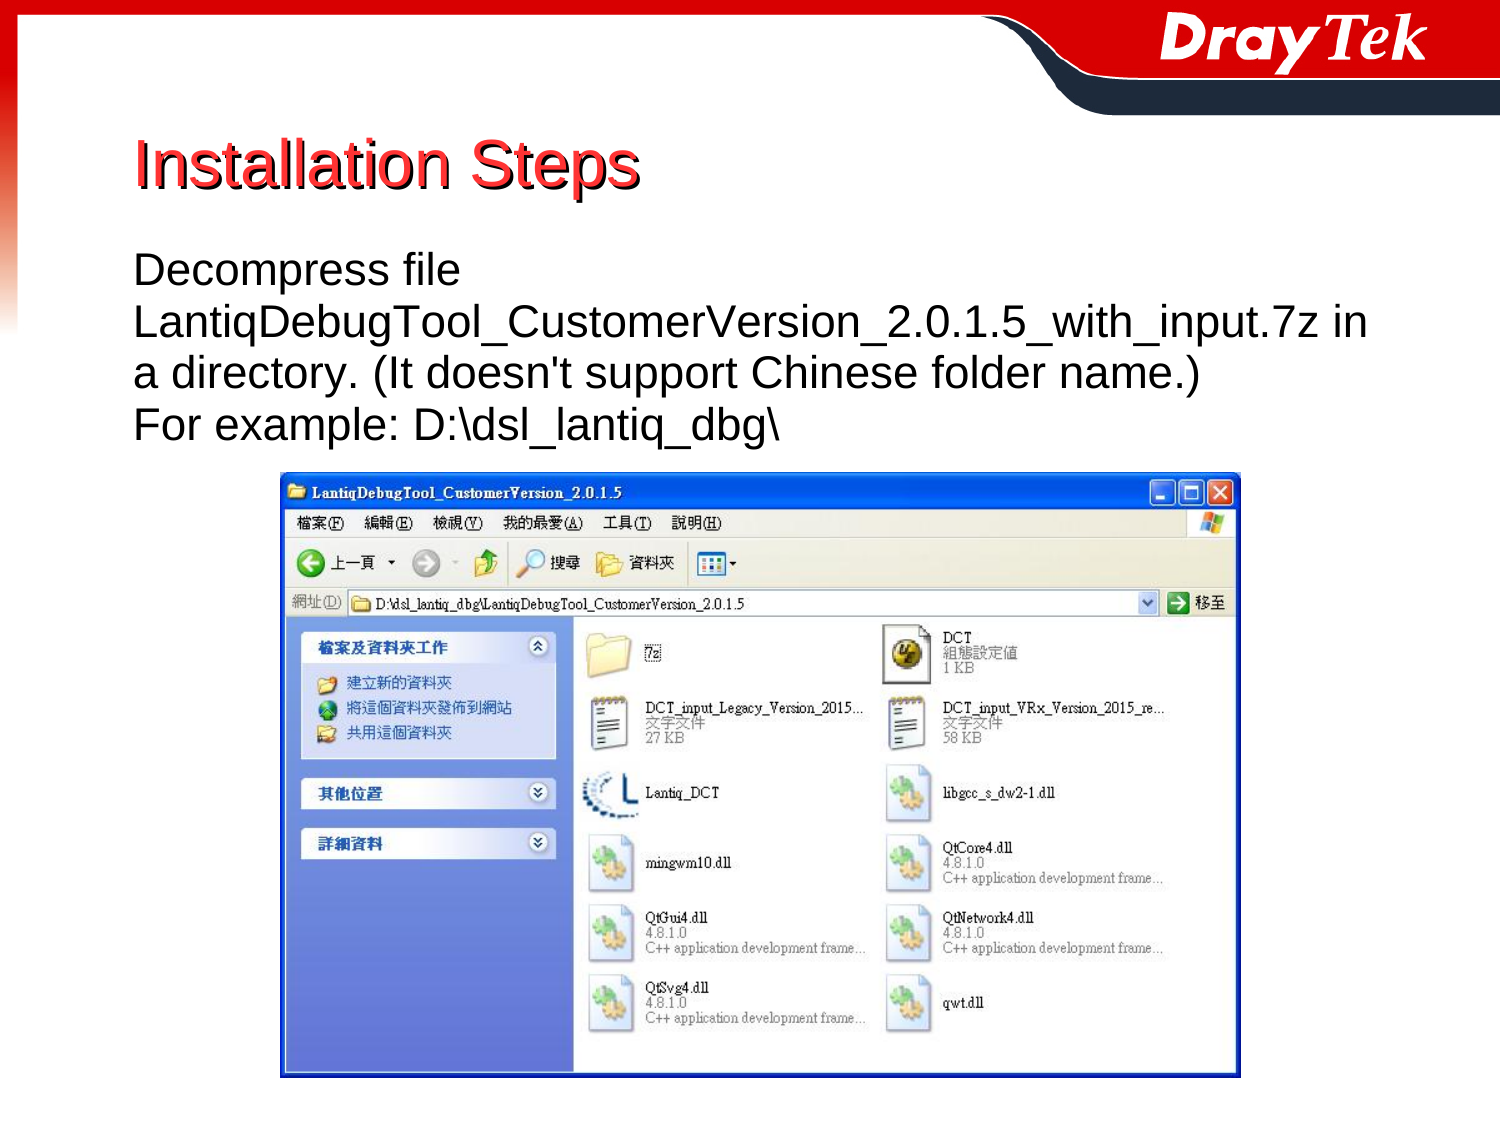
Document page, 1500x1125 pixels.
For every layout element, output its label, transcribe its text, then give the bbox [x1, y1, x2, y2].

text_box Installation Steps [118, 118, 1252, 208]
text_box Decompress file LantiqDebugTool_CustomerVersion_2.0.1.5_with_input.7z in a directory. (It doesn't support Chinese folder name.) For example: D:\dsl_lantiq_dbg\ [118, 236, 1388, 457]
picture [0, 0, 1500, 1125]
